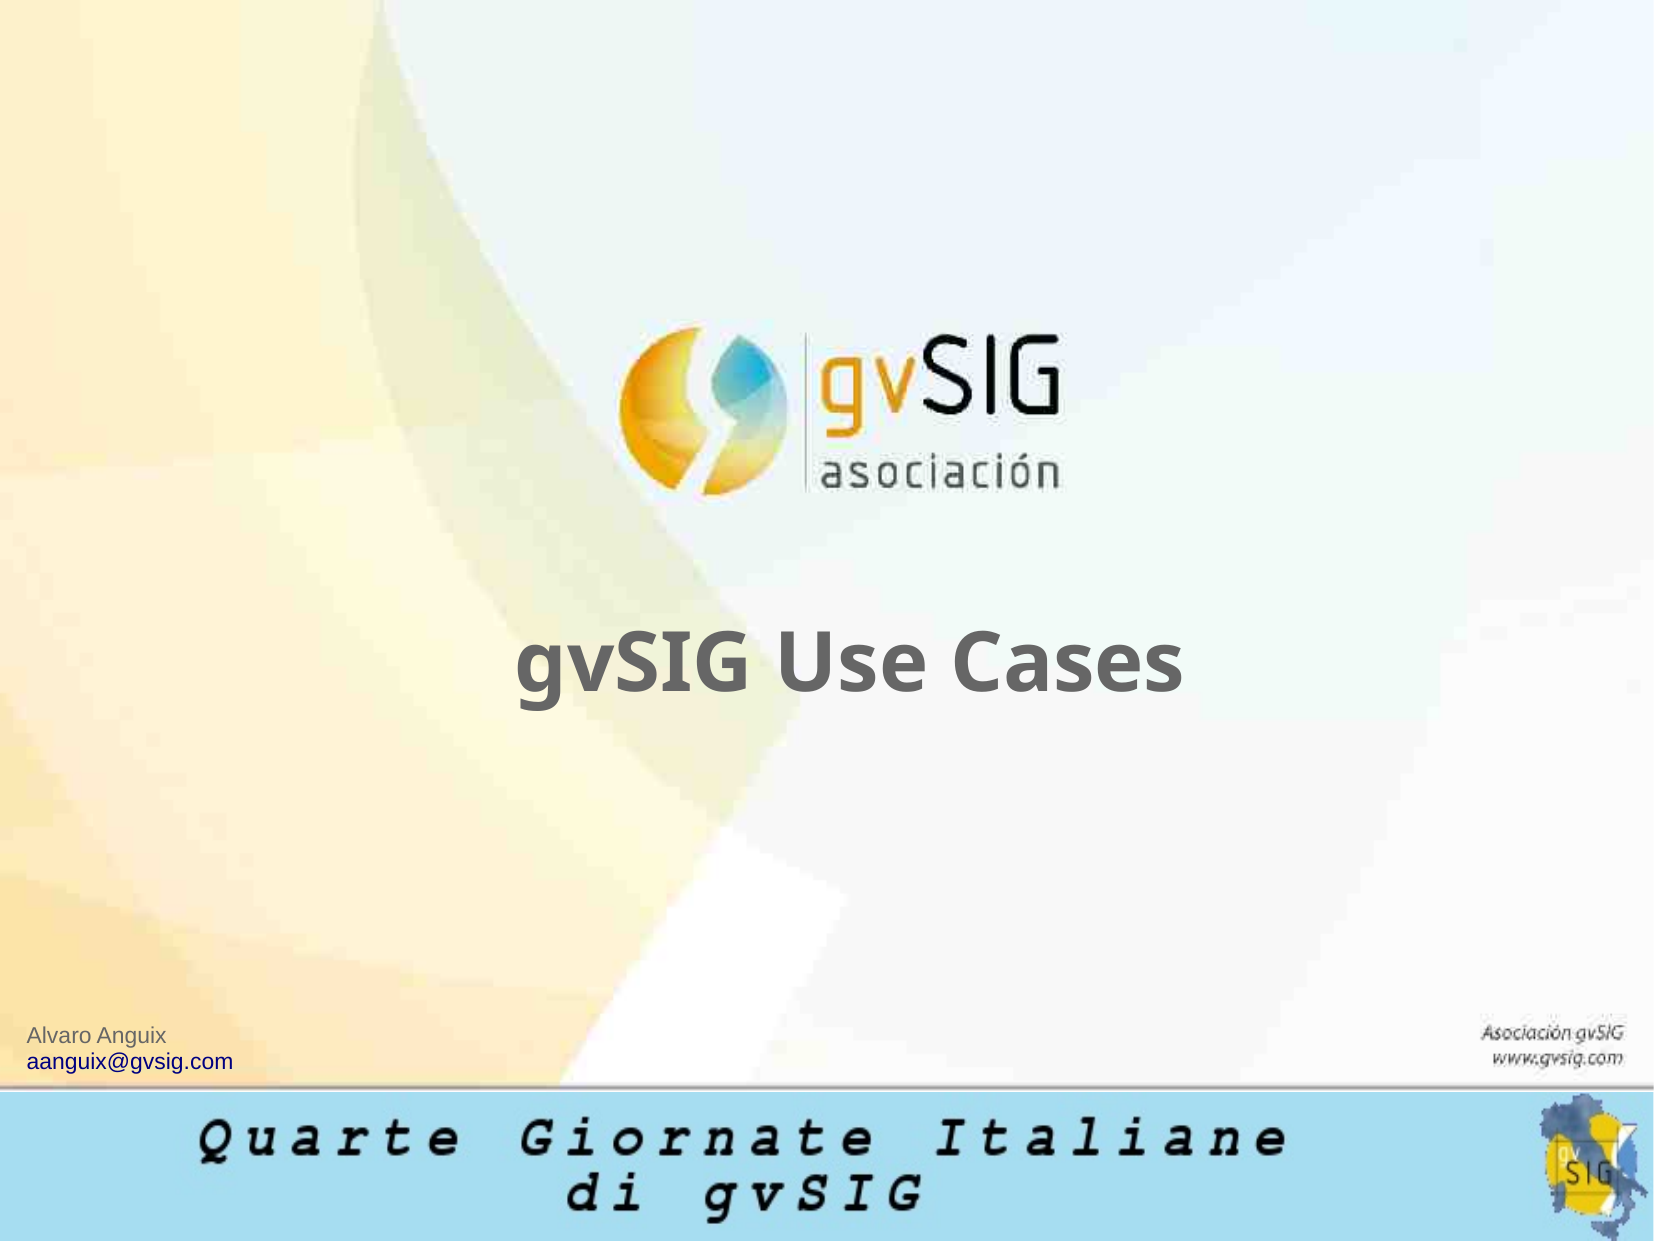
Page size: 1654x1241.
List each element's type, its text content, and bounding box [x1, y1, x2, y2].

text_box Alvaro Anguix aanguix@gvsig.com [11, 1015, 485, 1092]
title gvSIG Use Cases [135, 610, 1565, 709]
picture [0, 0, 1654, 1241]
